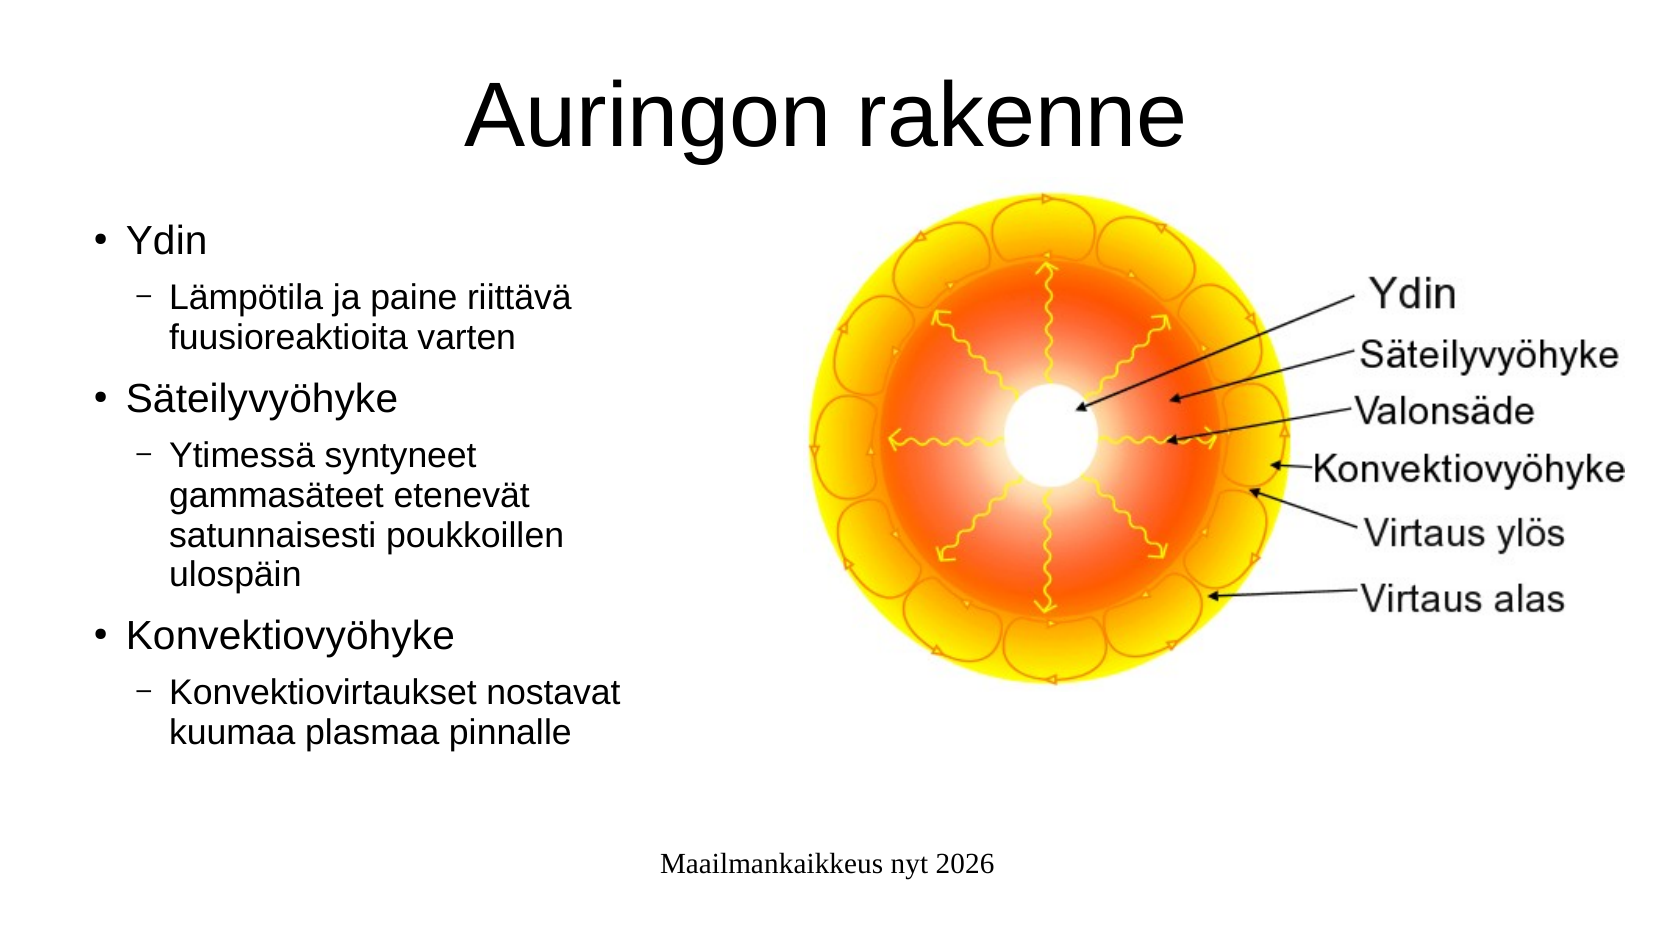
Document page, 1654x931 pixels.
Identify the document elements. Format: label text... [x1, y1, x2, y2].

picture [803, 177, 1625, 692]
list Ydin Lämpötila ja paine riittävä fuusioreaktioita varten Säteilyvyöhyke Ytimessä syntyneet gammasäteet etenevät satunnaisesti poukkoillen ulospäin Konvektiovyöhyke Konvektiovirtaukset nostavat kuumaa plasmaa pinnalle [82, 217, 697, 758]
title Auringon rakenne [82, 37, 1571, 193]
